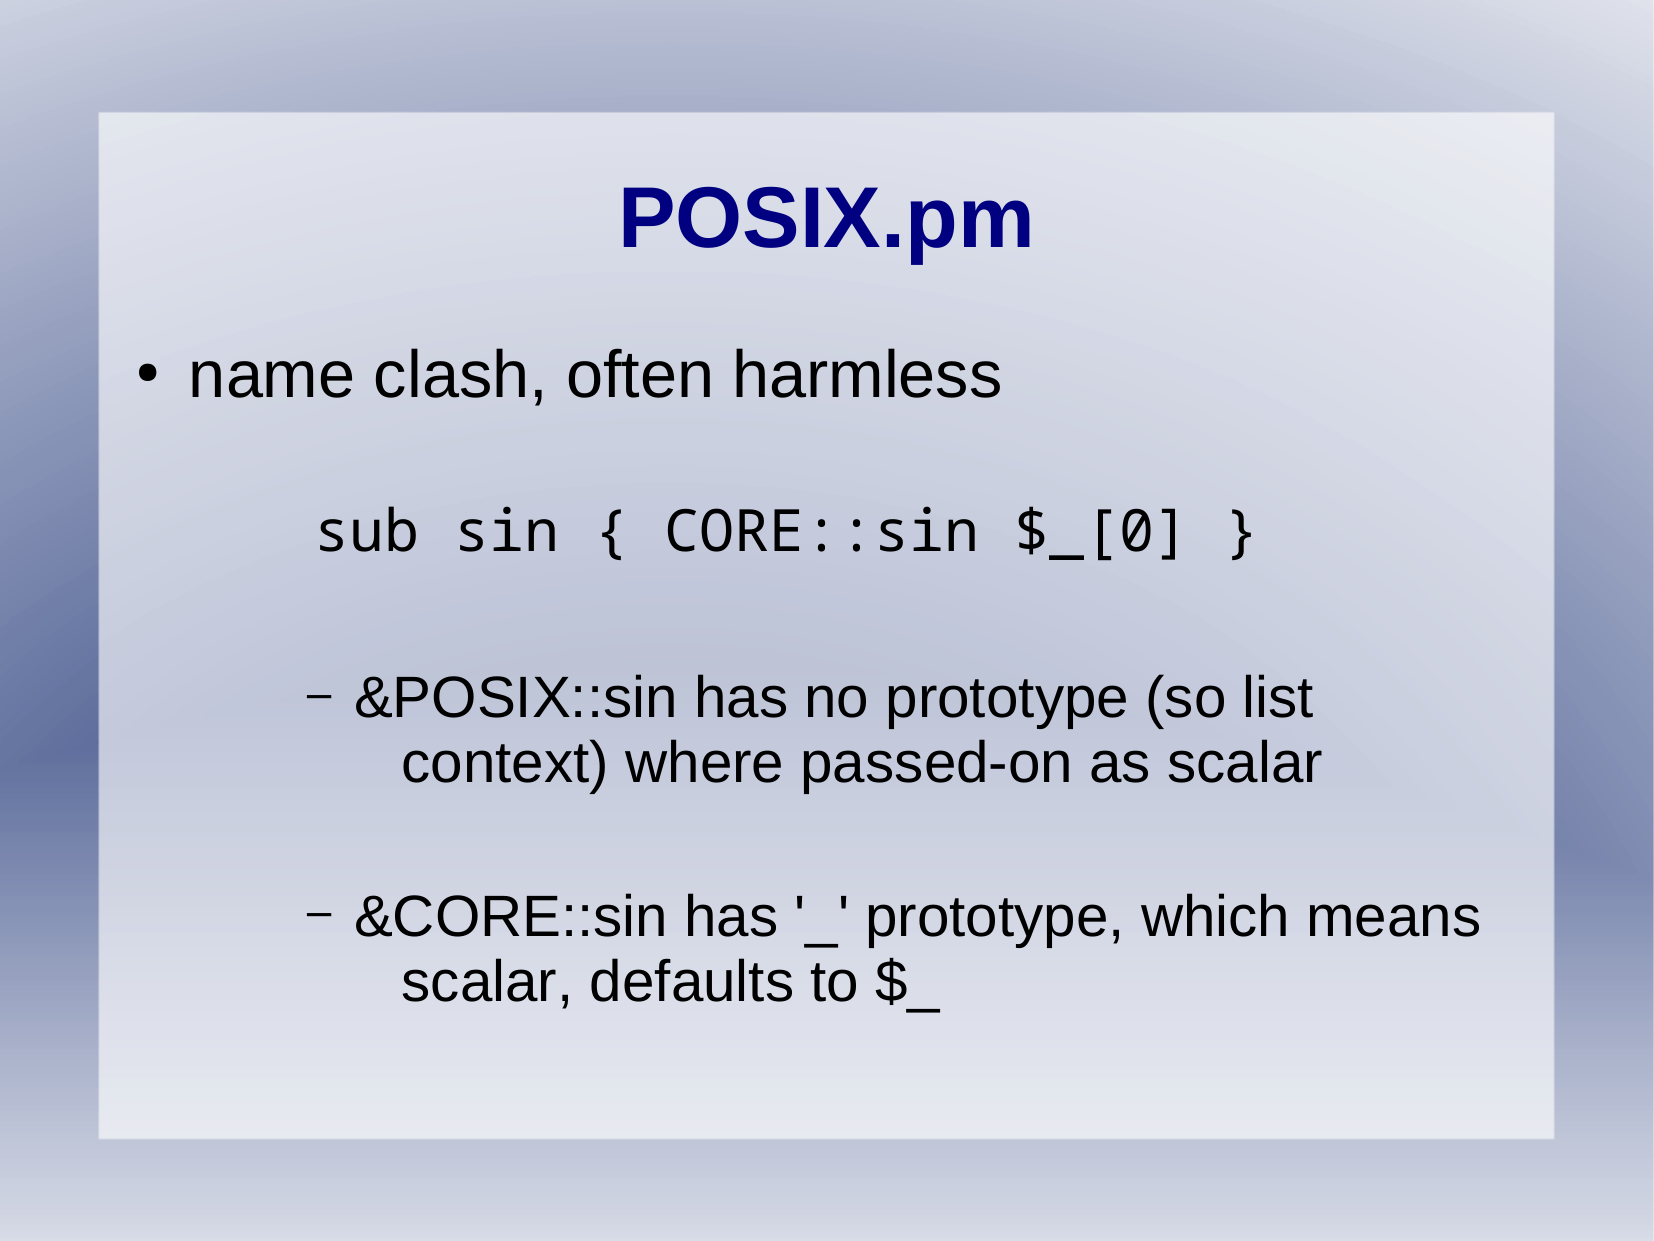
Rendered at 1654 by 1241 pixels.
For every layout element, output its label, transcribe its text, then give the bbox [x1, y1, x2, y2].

title POSIX.pm [118, 114, 1536, 322]
text_box sub sin { CORE::sin $_[0] } [300, 482, 1275, 565]
picture [0, 0, 1654, 1241]
list name clash, often harmless &POSIX::sin has no prototype (so list context) where passed-on as scalar &CORE::sin has '_' prototype, which means scalar, defaults to $_ [118, 336, 1506, 1156]
